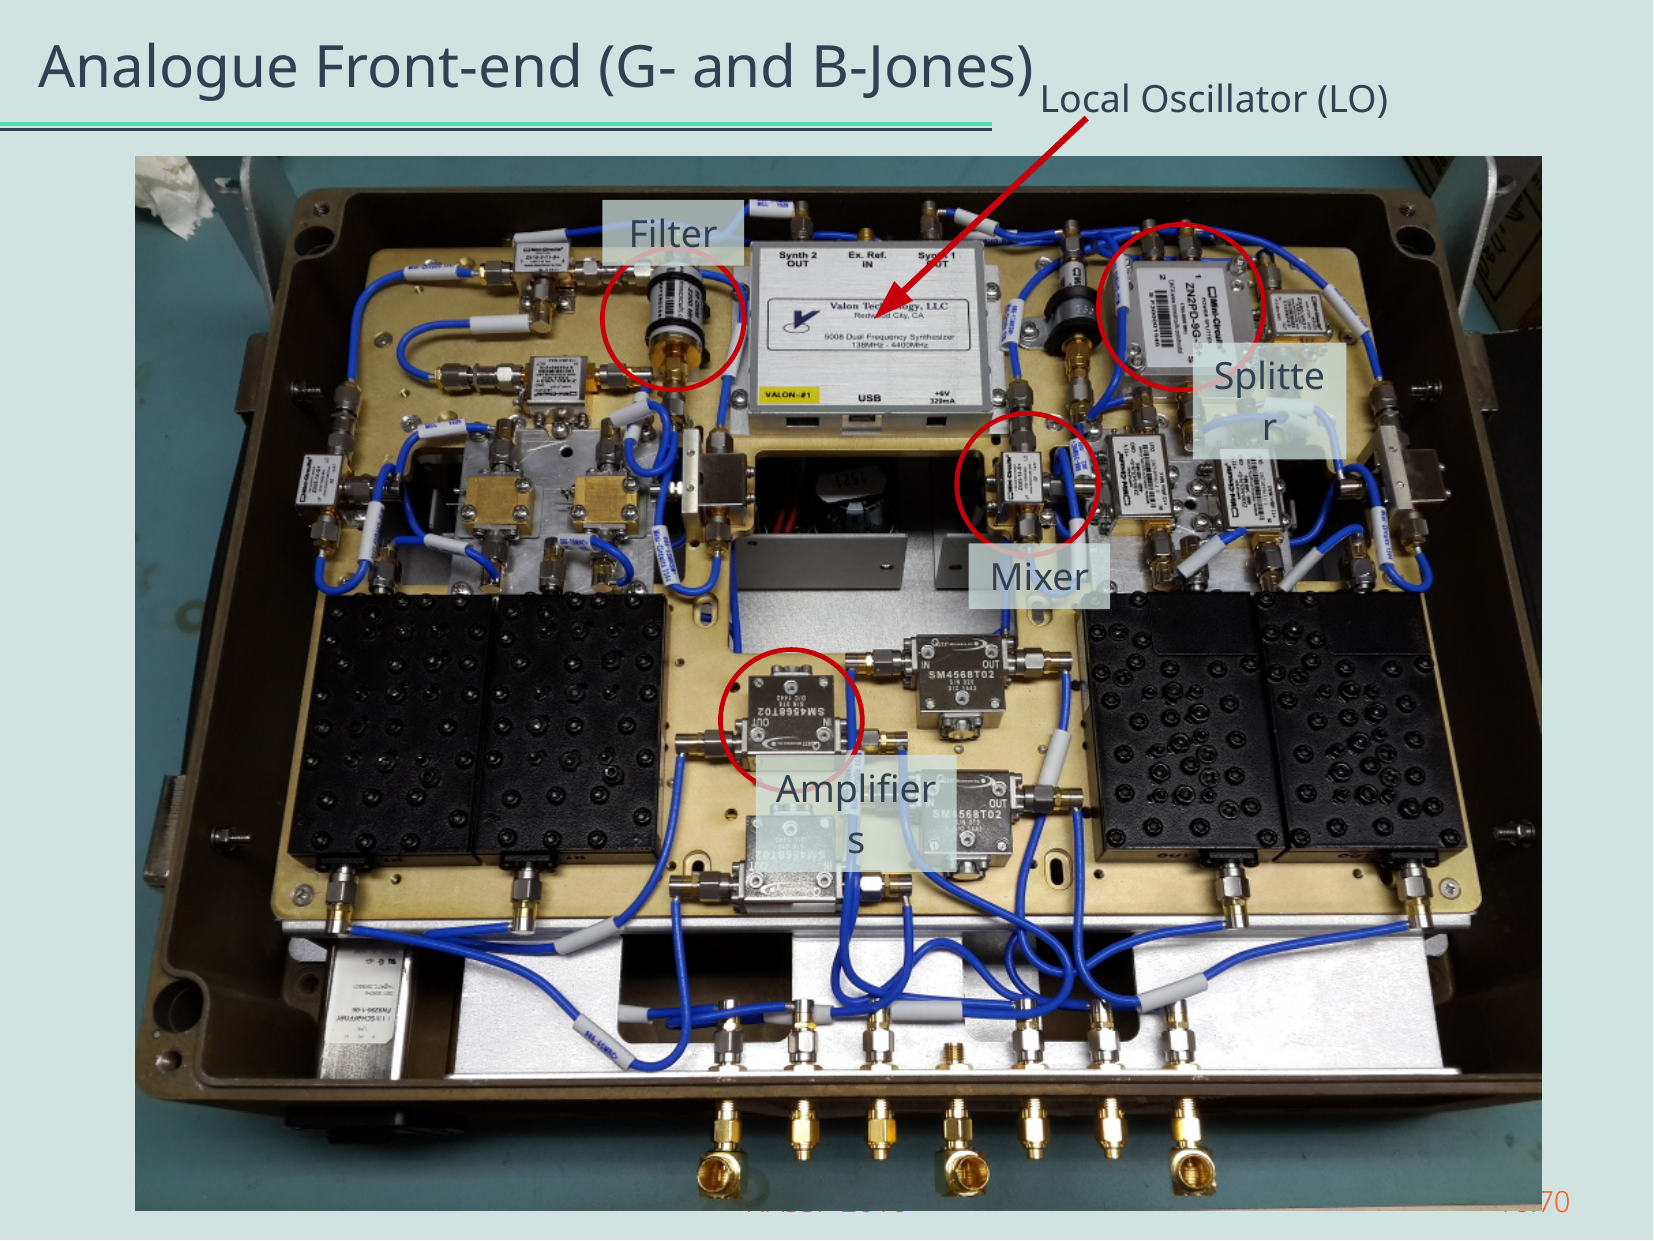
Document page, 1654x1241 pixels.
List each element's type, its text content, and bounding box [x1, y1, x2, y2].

text_box Local Oscillator (LO) [1024, 64, 1406, 126]
text_box Amplifiers [755, 754, 957, 815]
picture [135, 156, 1542, 1211]
text_box Analogue Front-end (G- and B-Jones) [23, 17, 1063, 103]
text_box Mixer [968, 543, 1111, 604]
text_box Filter [602, 199, 745, 260]
text_box Splitter [1192, 342, 1347, 403]
